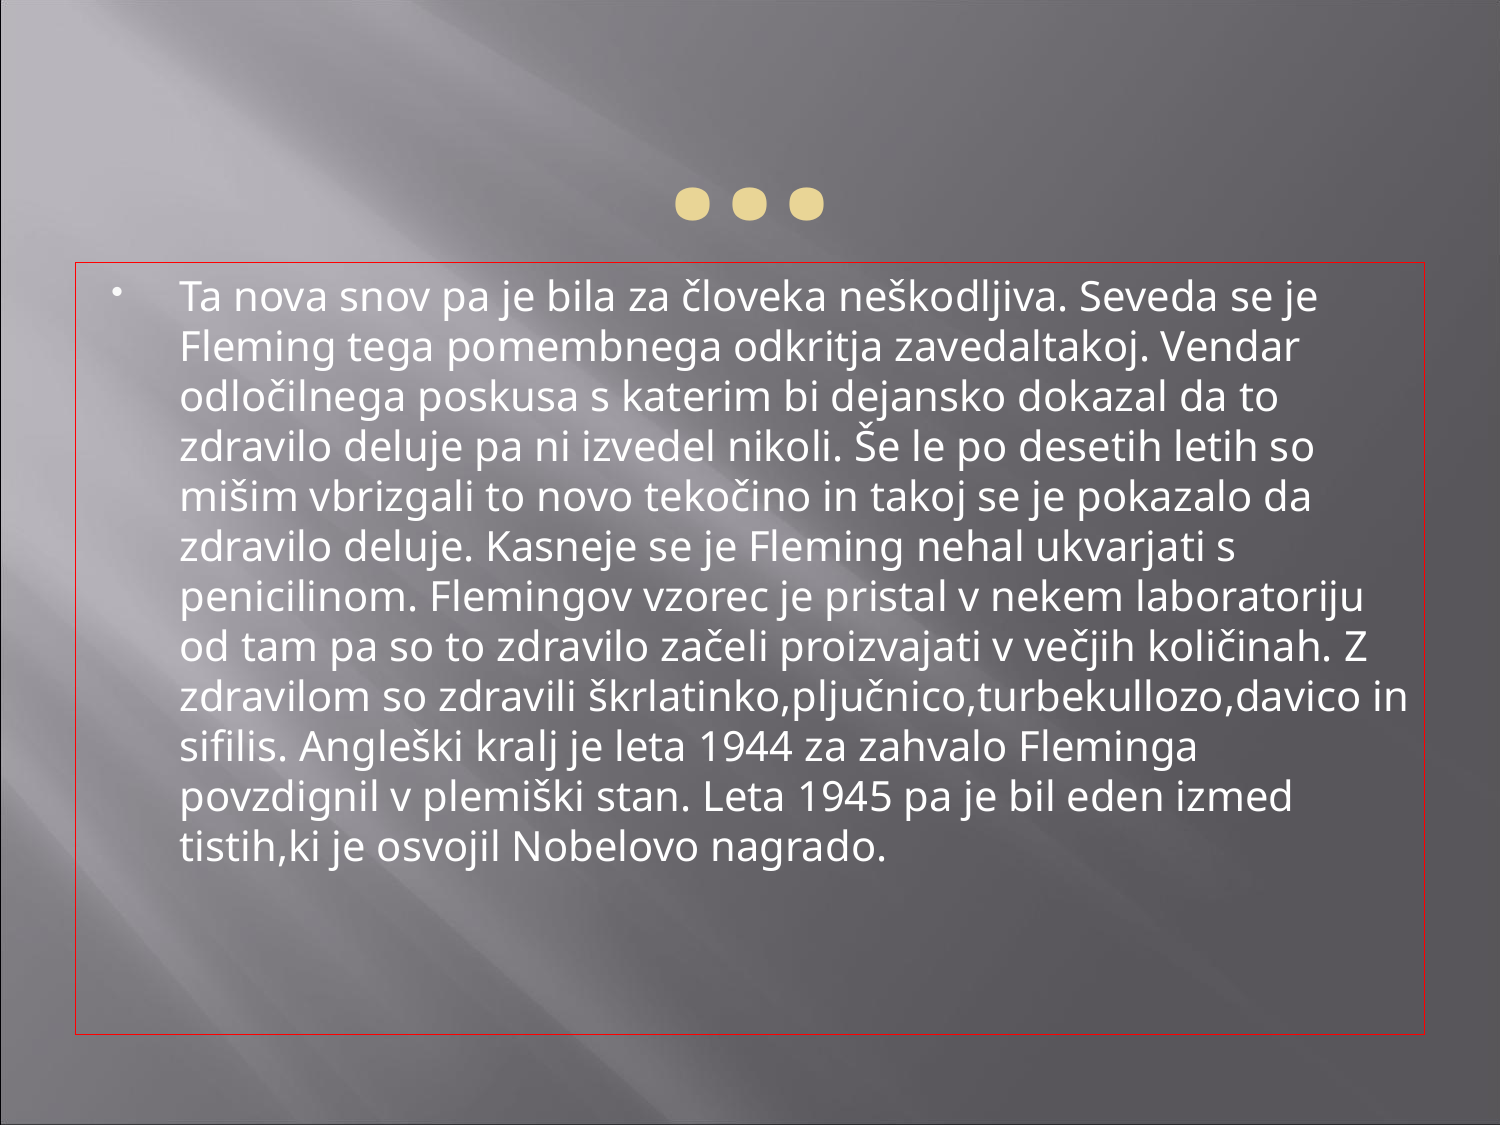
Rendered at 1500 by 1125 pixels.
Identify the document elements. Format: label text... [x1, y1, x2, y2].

picture [0, 0, 1500, 1125]
list Ta nova snov pa je bila za človeka neškodljiva. Seveda se je Fleming tega pomembnega odkritja zavedaltakoj. Vendar odločilnega poskusa s katerim bi dejansko dokazal da to zdravilo deluje pa ni izvedel nikoli. Še le po desetih letih so mišim vbrizgali to novo tekočino in takoj se je pokazalo da zdravilo deluje. Kasneje se je Fleming nehal ukvarjati s penicilinom. Flemingov vzorec je pristal v nekem laboratoriju od tam pa so to zdravilo začeli proizvajati v večjih količinah. Z zdravilom so zdravili škrlatinko,pljučnico,turbekullozo,davico in sifilis. Angleški kralj je leta 1944 za zahvalo Fleminga povzdignil v plemiški stan. Leta 1945 pa je bil eden izmed tistih,ki je osvojil Nobelovo nagrado. [75, 262, 1425, 1035]
title ... [75, 45, 1425, 233]
